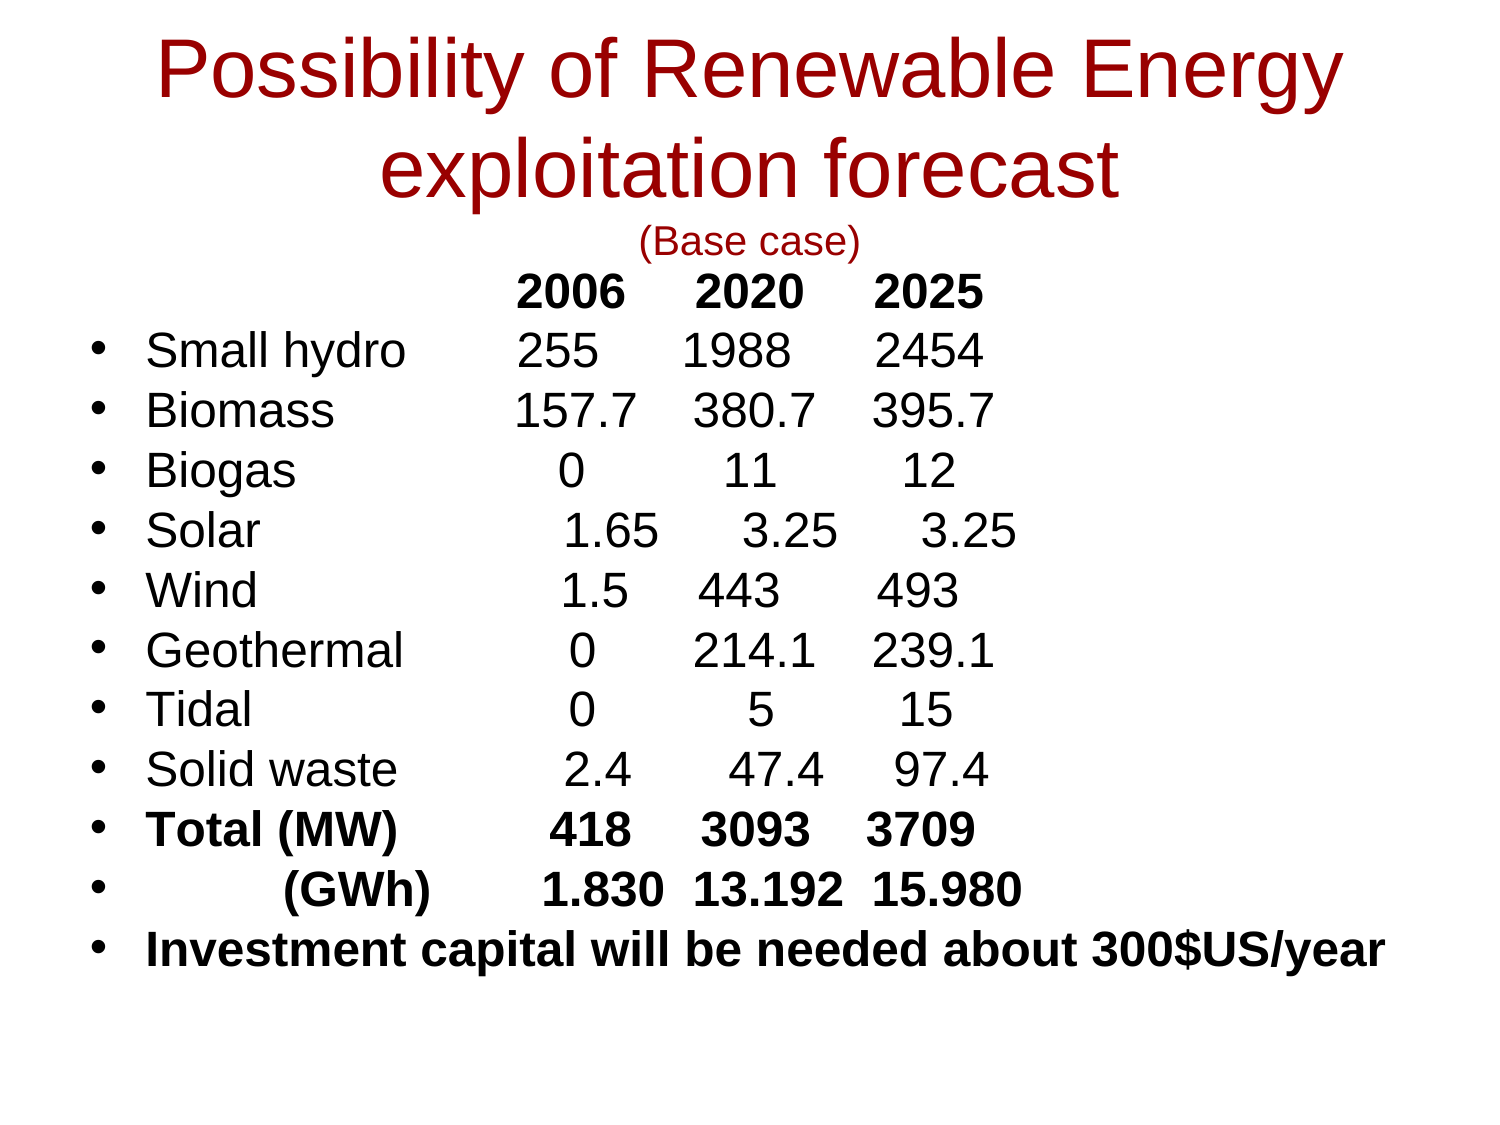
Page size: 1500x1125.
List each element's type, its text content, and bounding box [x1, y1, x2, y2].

title Possibility of Renewable Energy exploitation forecast (Base case) [75, 45, 1426, 233]
list 2006 2020 2025 Small hydro 255 1988 2454 Biomass 157.7 380.7 395.7 Biogas 0 11 12 Solar 1.65 3.25 3.25 Wind 1.5 443 493 Geothermal 0 214.1 239.1 Tidal 0 5 15 Solid waste 2.4 47.4 97.4 Total (MW) 418 3093 3709 (GWh) 1.830 13.192 15.980 Investment capital will be needed about 300$US/year [75, 262, 1426, 1005]
